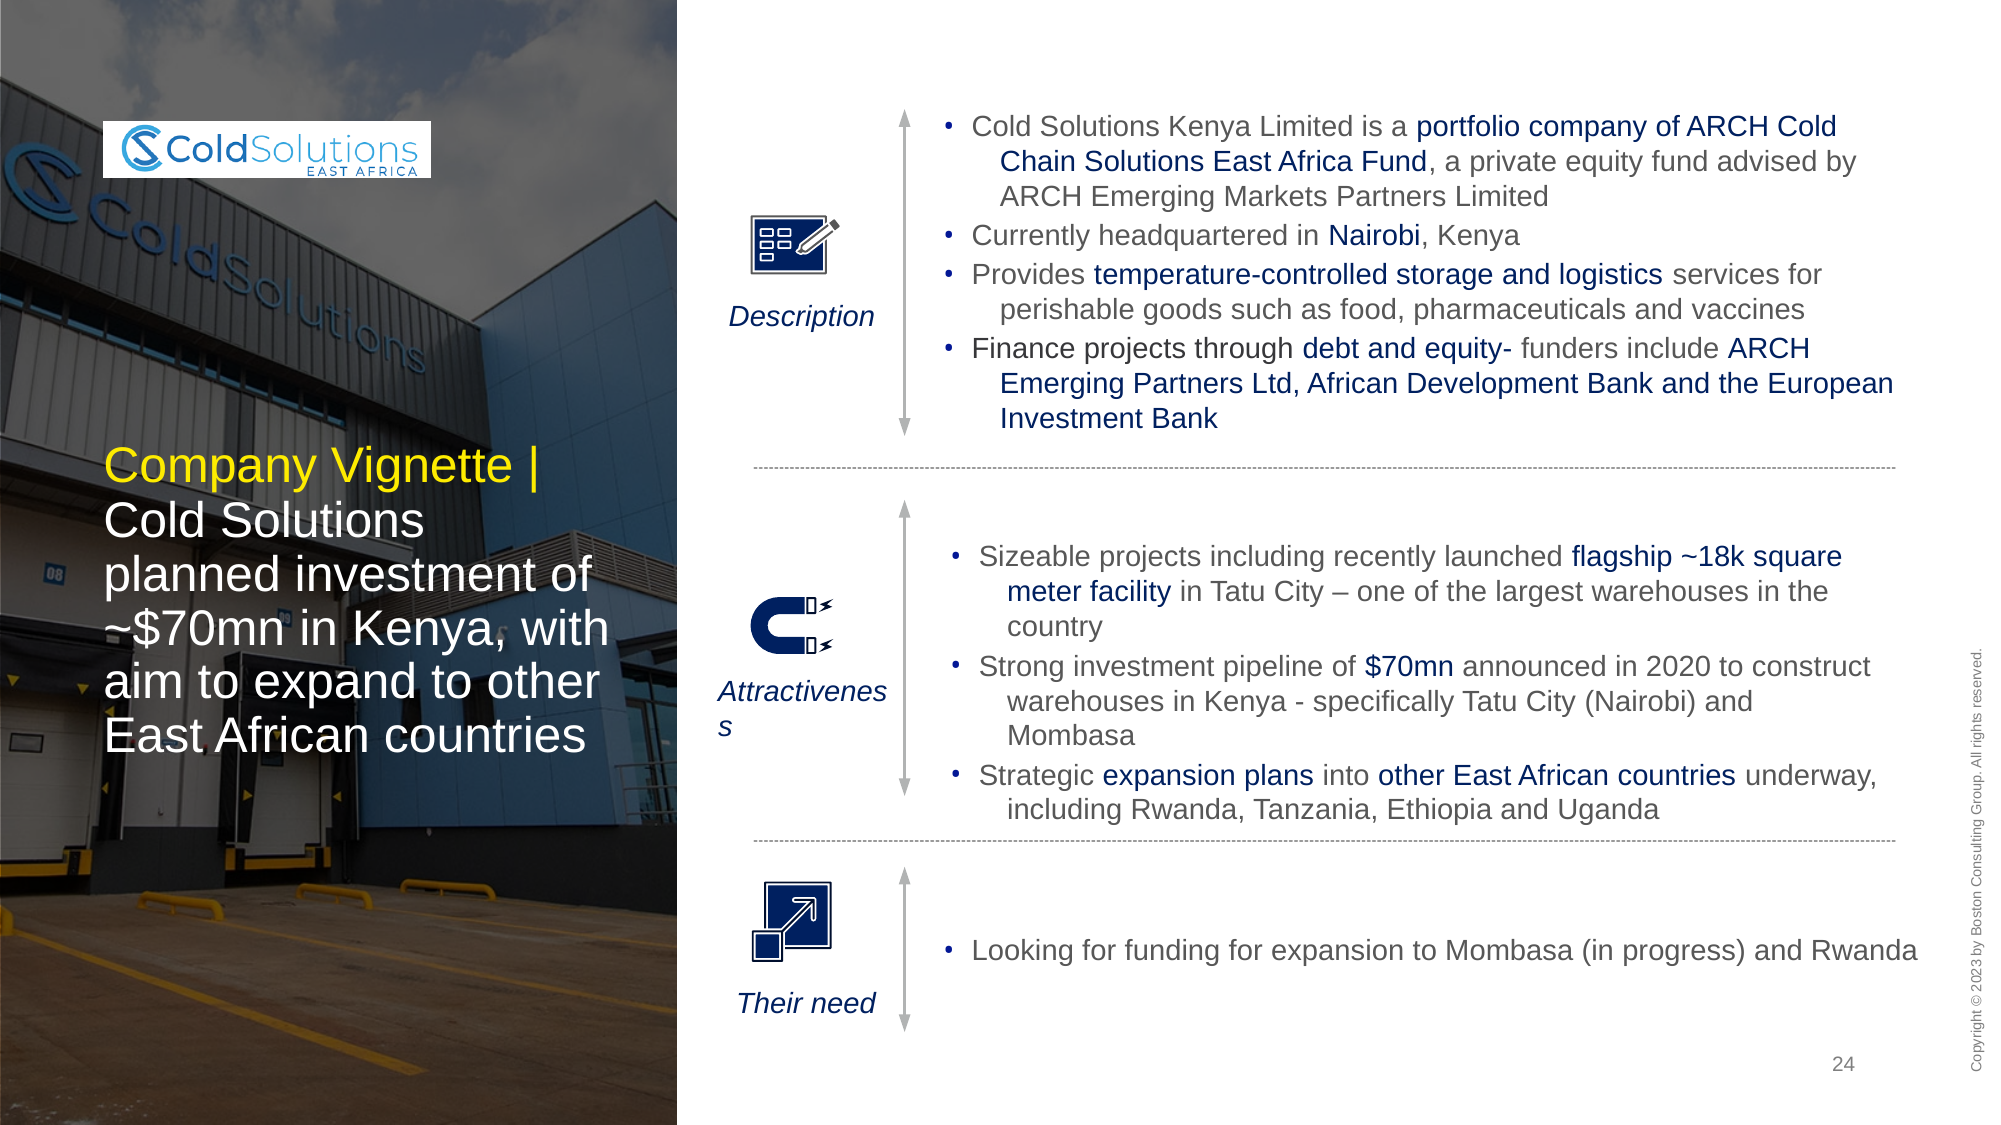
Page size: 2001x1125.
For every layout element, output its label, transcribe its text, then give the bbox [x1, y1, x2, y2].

text_box Their need [700, 973, 884, 1030]
text_box [806, 597, 817, 615]
text_box [806, 637, 817, 654]
text_box [818, 638, 834, 653]
text_box Sizeable projects including recently launched flagship ~18k square meter facility in Tatu City – one of the largest warehouses in the country Strong investment pipeline of $70mn announced in 2020 to construct warehouses in Kenya - specifically Tatu City (Nairobi) and Mombasa Strategic expansion plans into other East African countries underway, including Rwanda, Tanzania, Ethiopia and Uganda [921, 537, 1890, 759]
text_box [751, 885, 828, 962]
text_box [0, 0, 677, 1125]
text_box Looking for funding for expansion to Mombasa (in progress) and Rwanda [915, 931, 1949, 968]
text_box Cold Solutions Kenya Limited is a portfolio company of ARCH Cold Chain Solutions East Africa Fund, a private equity fund advised by ARCH Emerging Markets Partners Limited Currently headquartered in Nairobi, Kenya Provides temperature-controlled storage and logistics services for perishable goods such as food, pharmaceuticals and vaccines Finance projects through debt and equity- funders include ARCH Emerging Partners Ltd, African Development Bank and the European Investment Bank [915, 107, 1897, 438]
picture [103, 121, 431, 178]
title Company Vignette | Cold Solutions planned investment of ~$70mn in Kenya, with aim to expand to other East African countries [103, 439, 617, 686]
text_box [818, 598, 834, 613]
text_box [750, 597, 805, 654]
text_box [750, 215, 840, 275]
text_box [764, 881, 832, 950]
text_box Attractiveness [689, 672, 895, 723]
text_box Description [700, 296, 884, 353]
